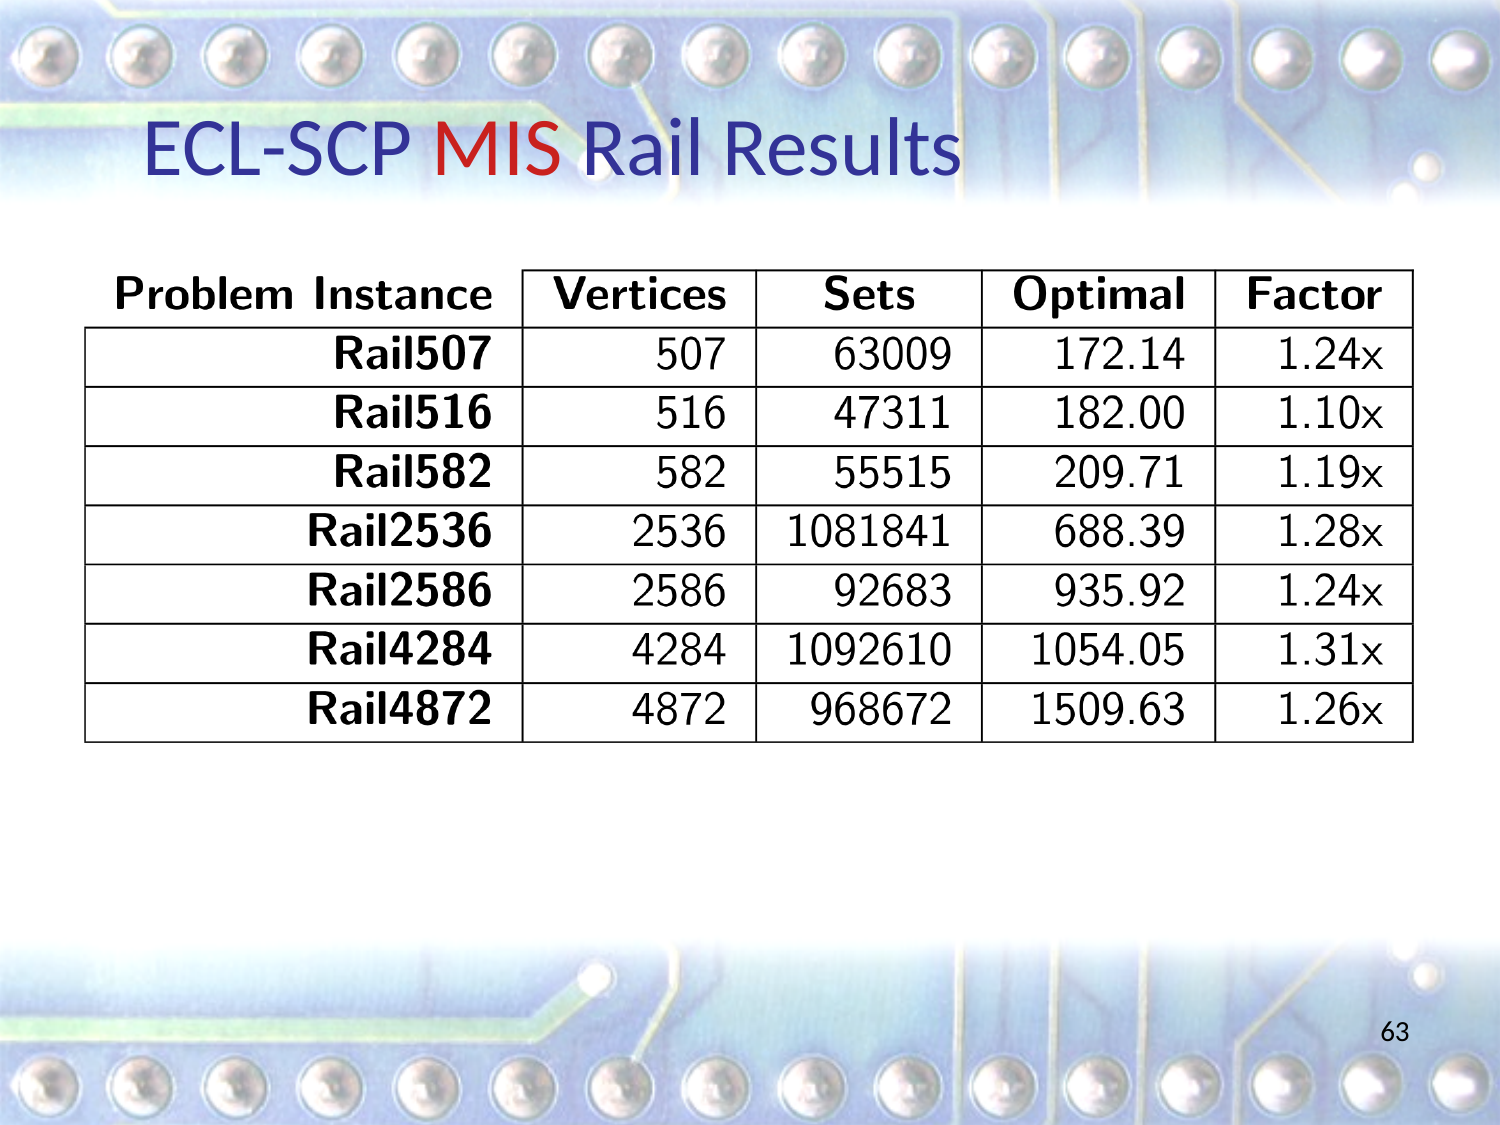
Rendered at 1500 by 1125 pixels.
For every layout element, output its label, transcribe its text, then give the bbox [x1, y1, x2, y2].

title ECL-SCP MIS Rail Results [75, 89, 1463, 195]
picture [0, 0, 1500, 750]
picture [0, 884, 1500, 1125]
